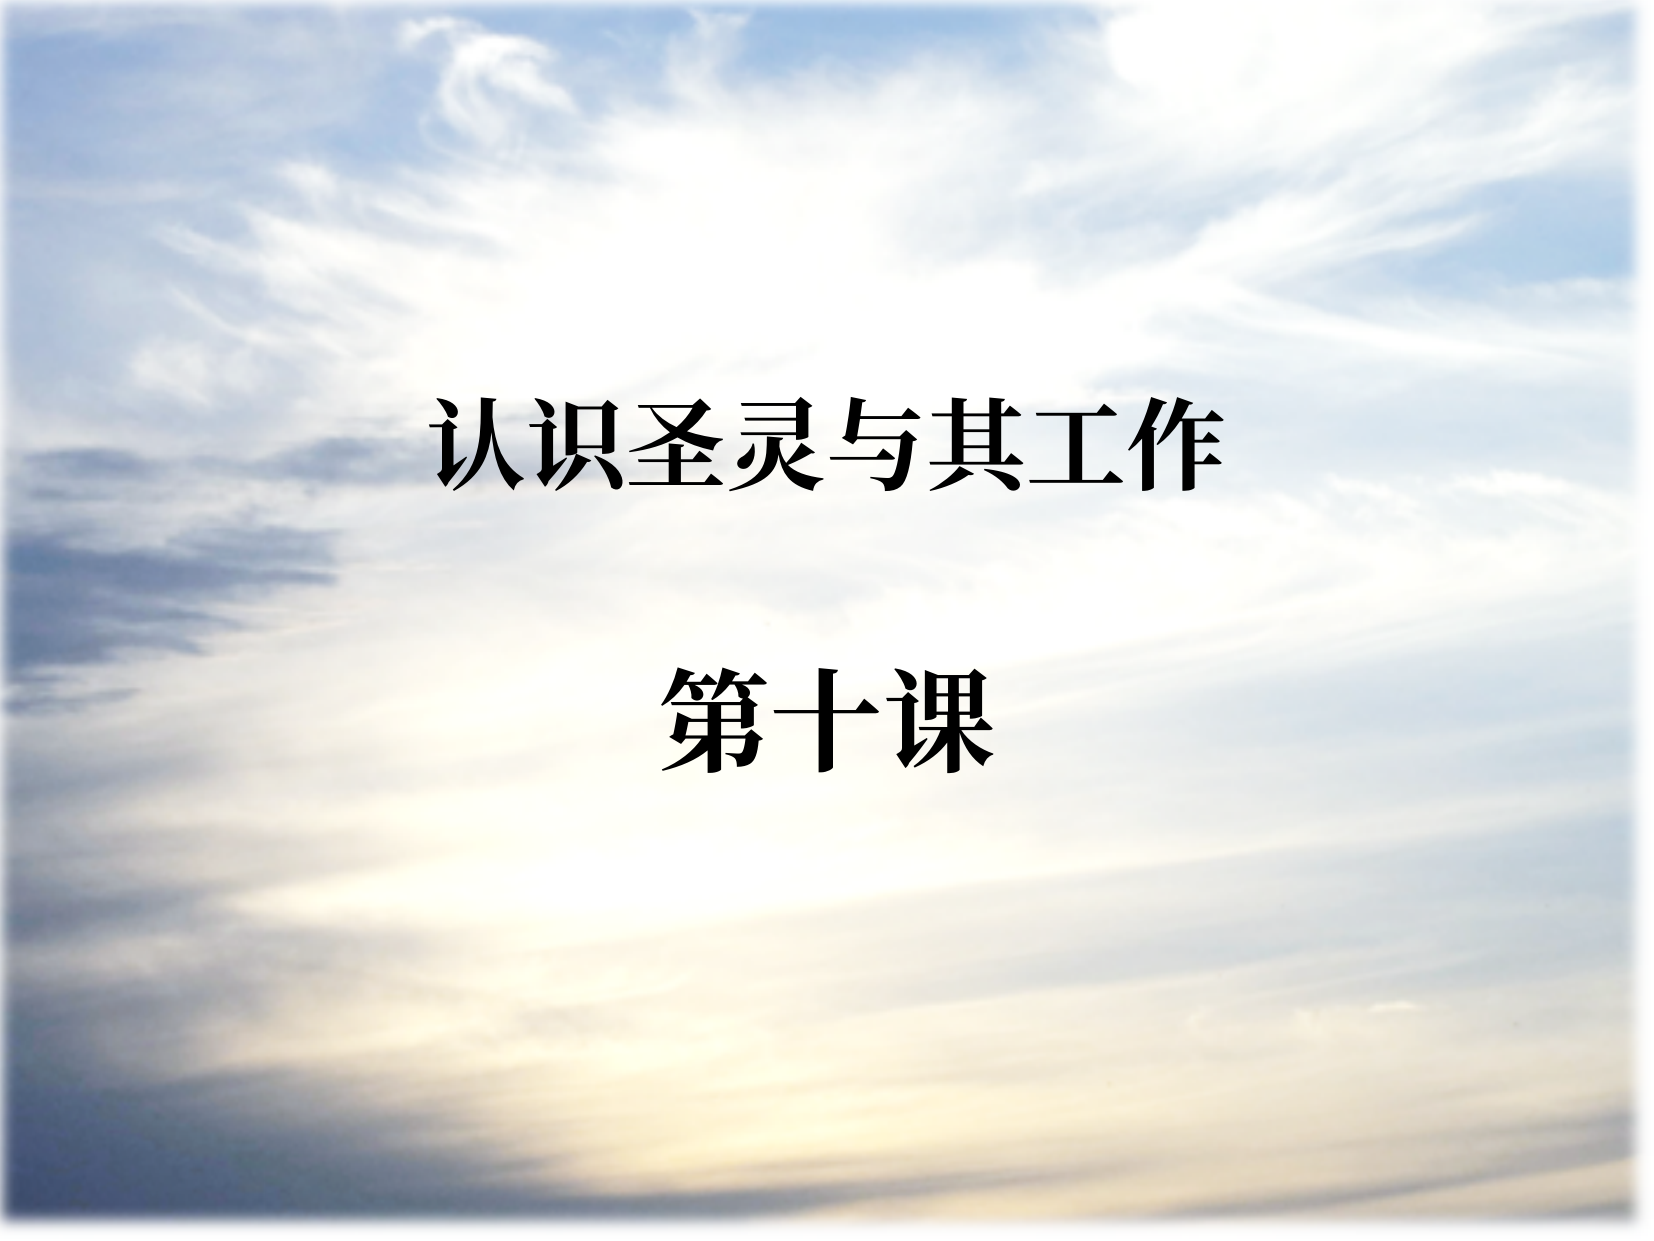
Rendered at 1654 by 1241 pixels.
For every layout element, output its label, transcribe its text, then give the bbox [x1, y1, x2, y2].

title 认识圣灵与其工作 [206, 202, 1447, 503]
subtitle 第十课 [206, 651, 1447, 951]
picture [0, 0, 1654, 1239]
